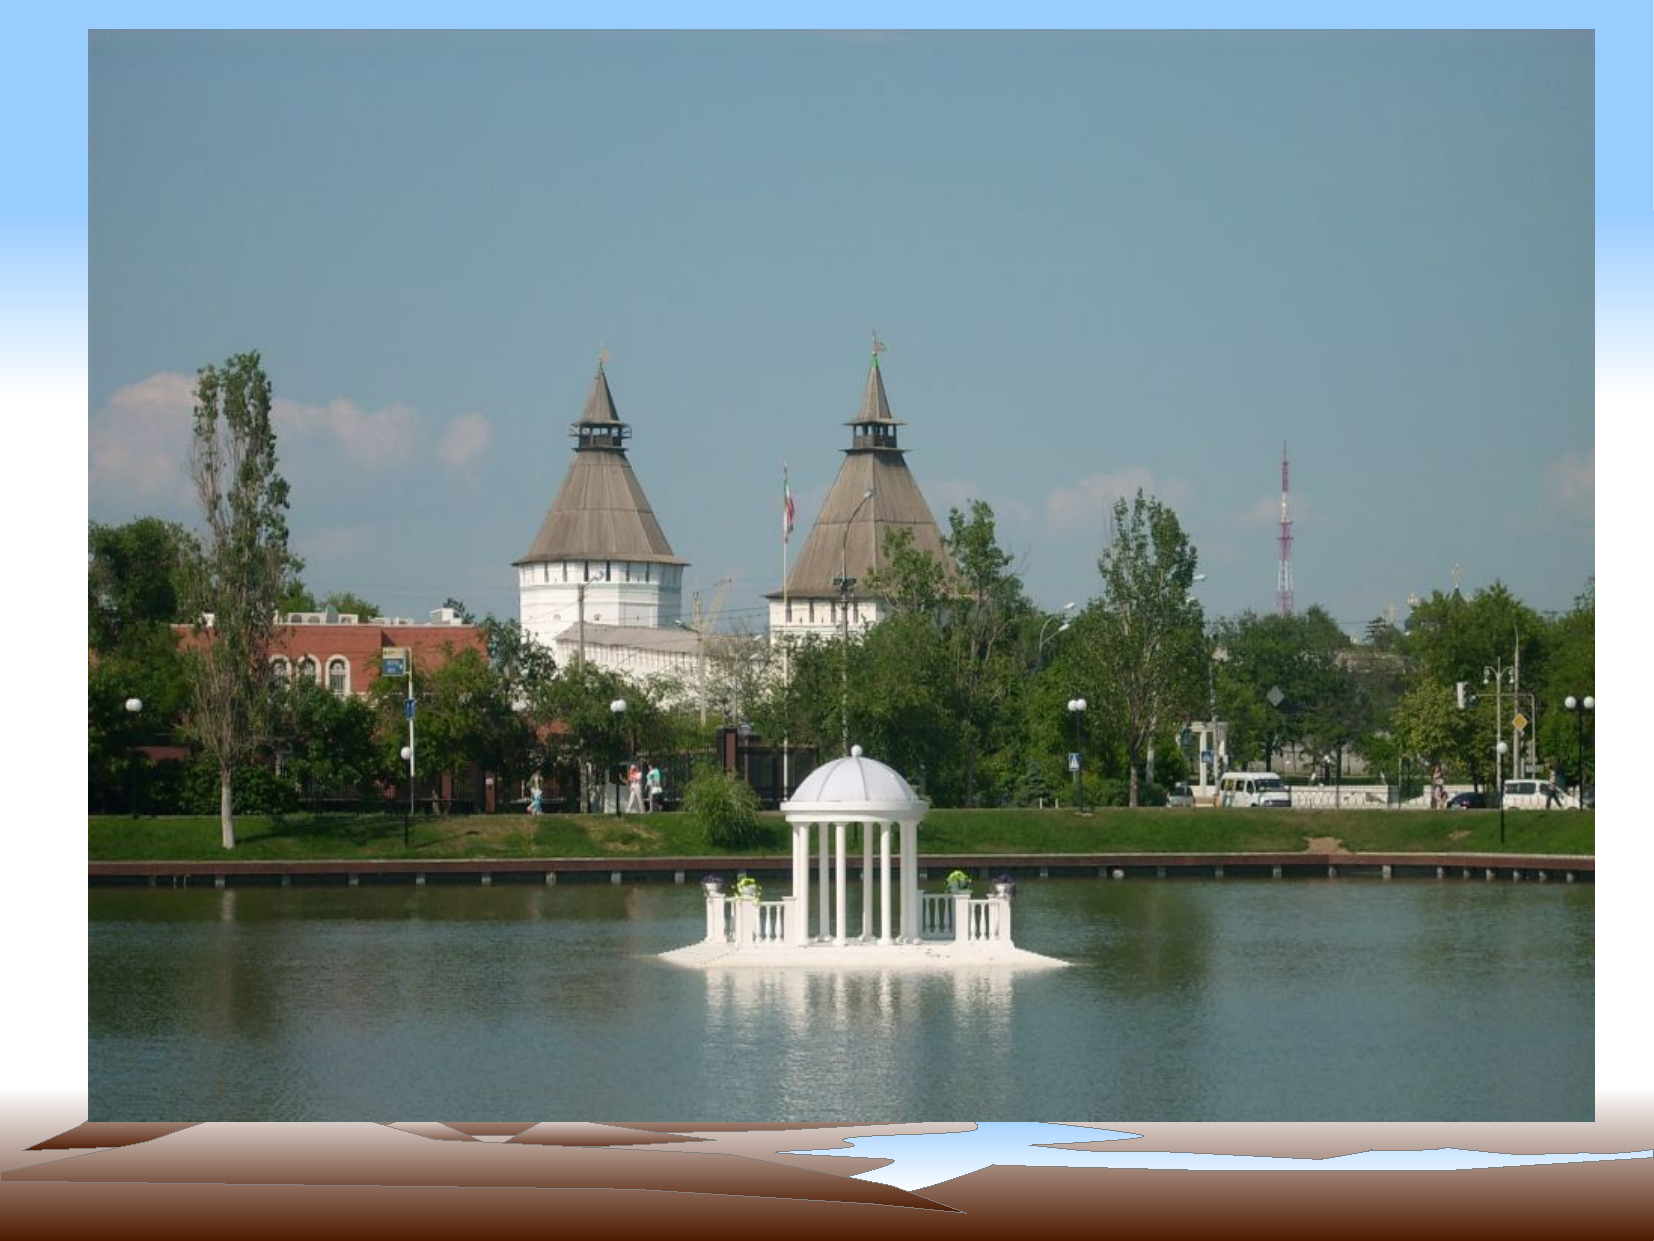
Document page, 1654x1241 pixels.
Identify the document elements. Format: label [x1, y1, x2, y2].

picture [88, 29, 1595, 1123]
